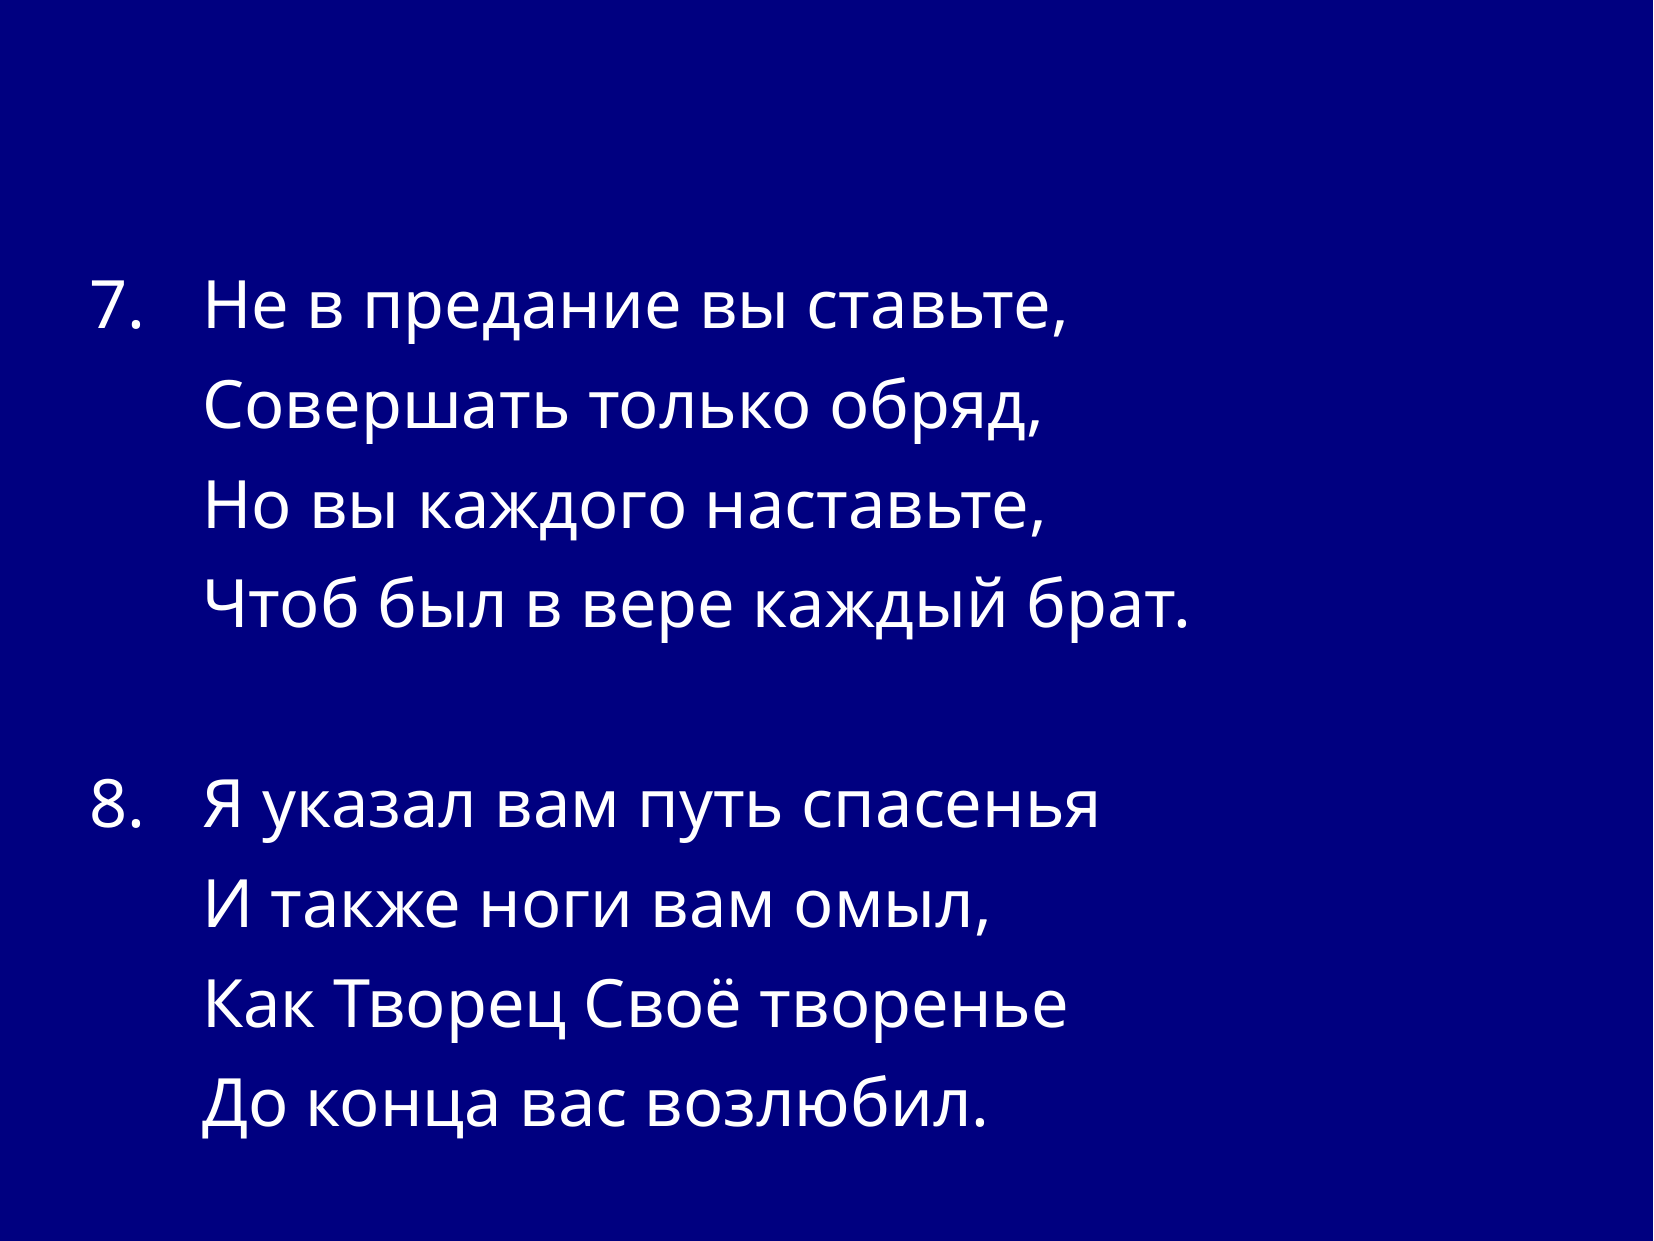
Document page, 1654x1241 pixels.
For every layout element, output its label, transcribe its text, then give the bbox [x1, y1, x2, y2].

text_box 7. Не в предание вы ставьте, Совершать только обряд, Но вы каждого наставьте, Чтоб был в вере каждый брат. 8. Я указал вам путь спасенья И также ноги вам омыл, Как Творец Своё творенье До конца вас возлюбил. [75, 150, 1576, 1163]
